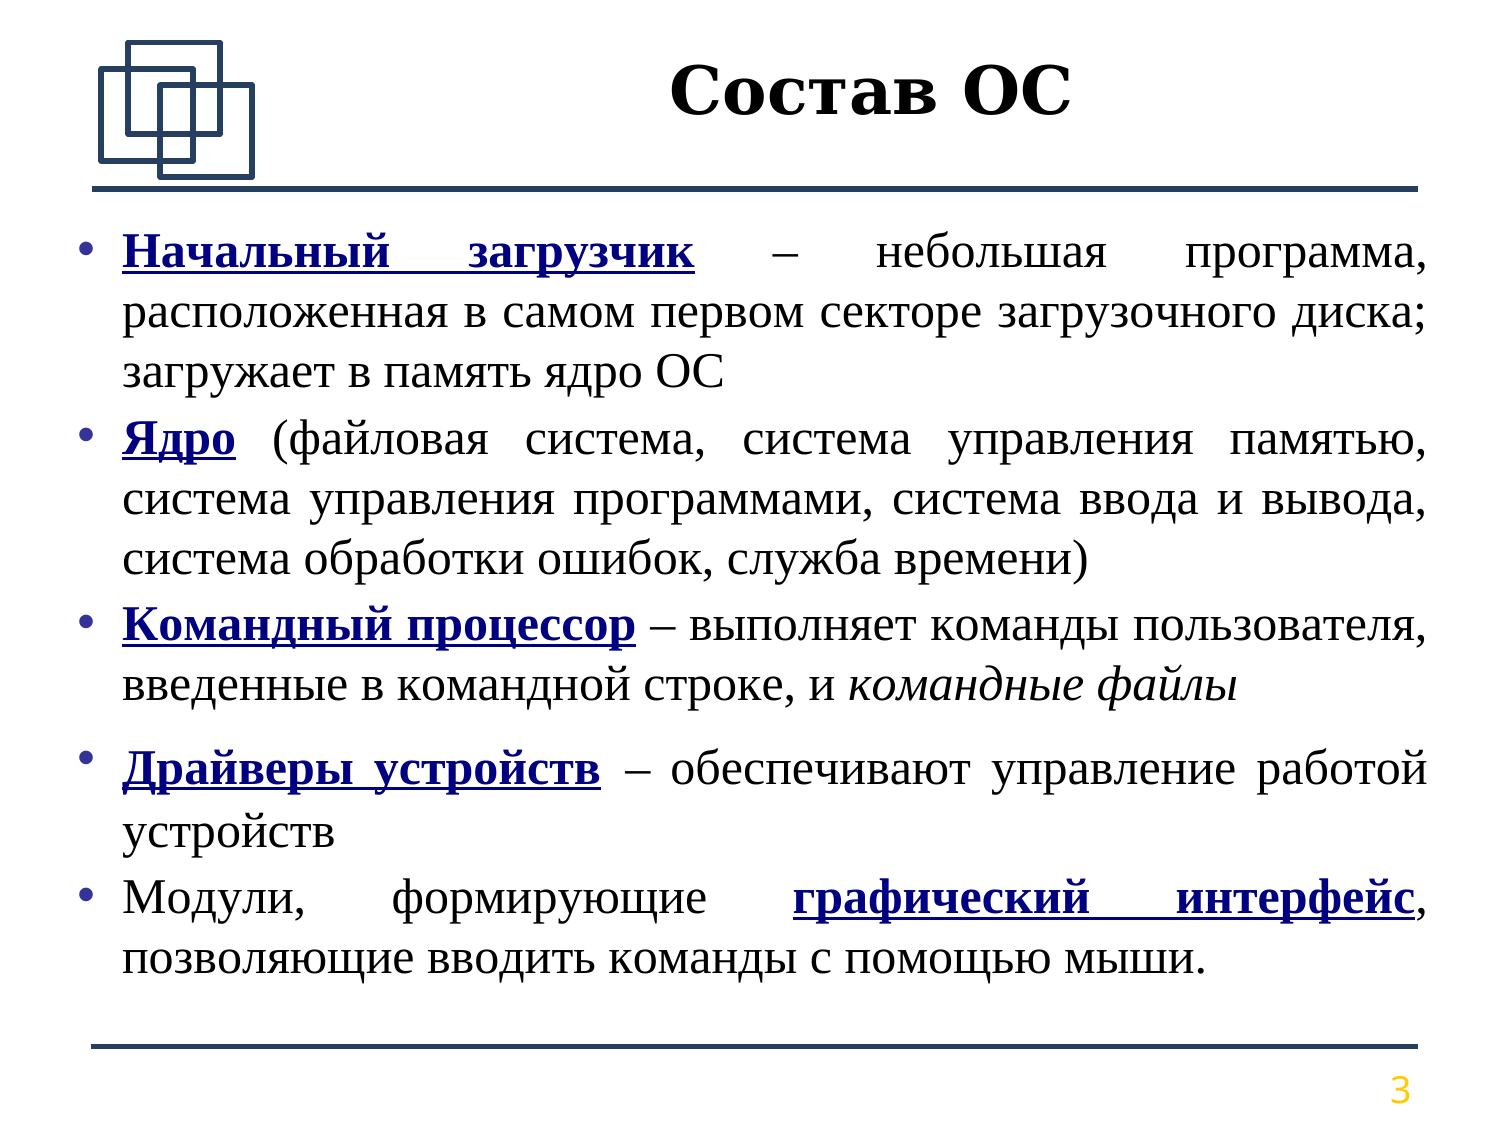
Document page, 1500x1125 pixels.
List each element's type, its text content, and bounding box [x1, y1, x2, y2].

text_box Начальный загрузчик – небольшая программа, расположенная в самом первом секторе загрузочного диска; загружает в память ядро ОС Ядро (файловая система, система управления памятью, система управления программами, система ввода и вывода, система обработки ошибок, служба времени) Командный процессор – выполняет команды пользователя, введенные в командной строке, и командные файлы Драйверы устройств – обеспечивают управление работой устройств Модули, формирующие графический интерфейс, позволяющие вводить команды с помощью мыши. [62, 210, 1443, 992]
title Состав ОС [295, 40, 1426, 136]
